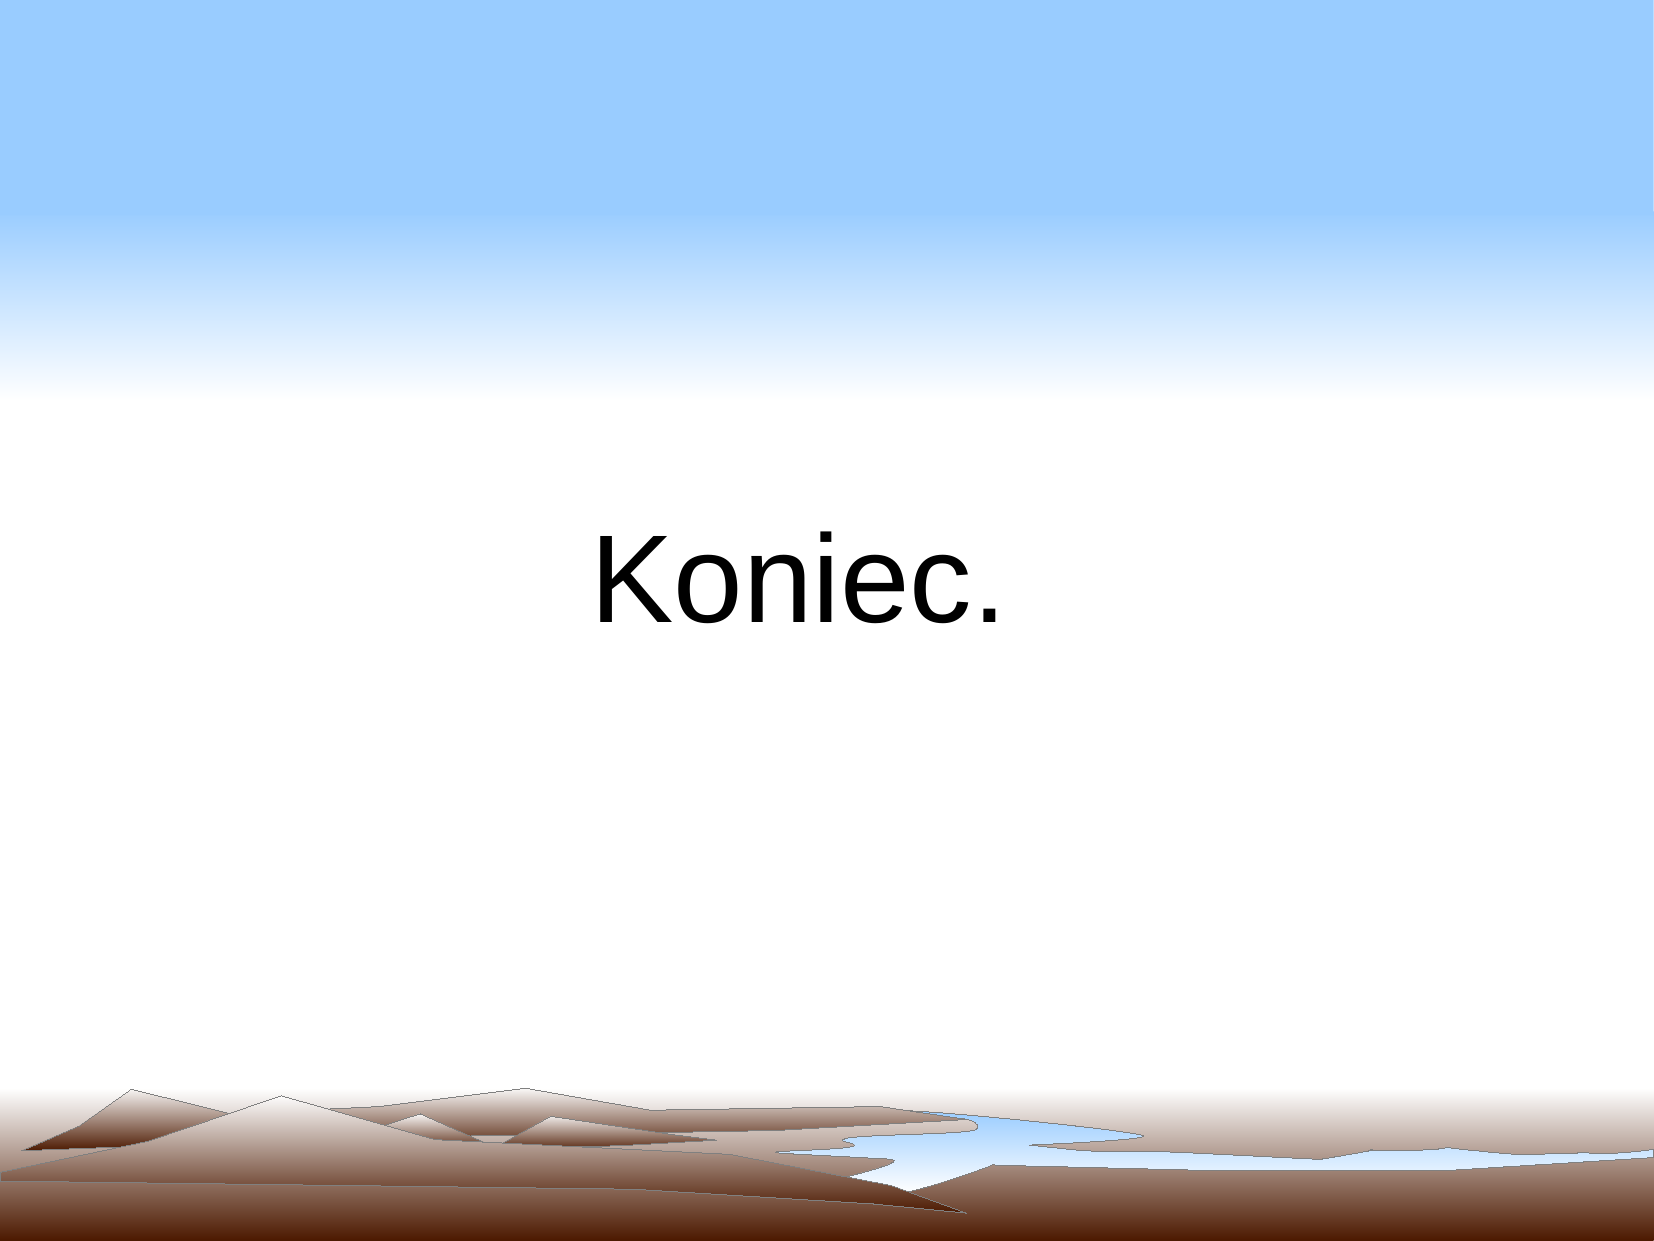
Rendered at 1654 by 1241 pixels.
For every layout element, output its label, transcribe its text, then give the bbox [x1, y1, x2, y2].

text_box Koniec. [575, 502, 1014, 657]
